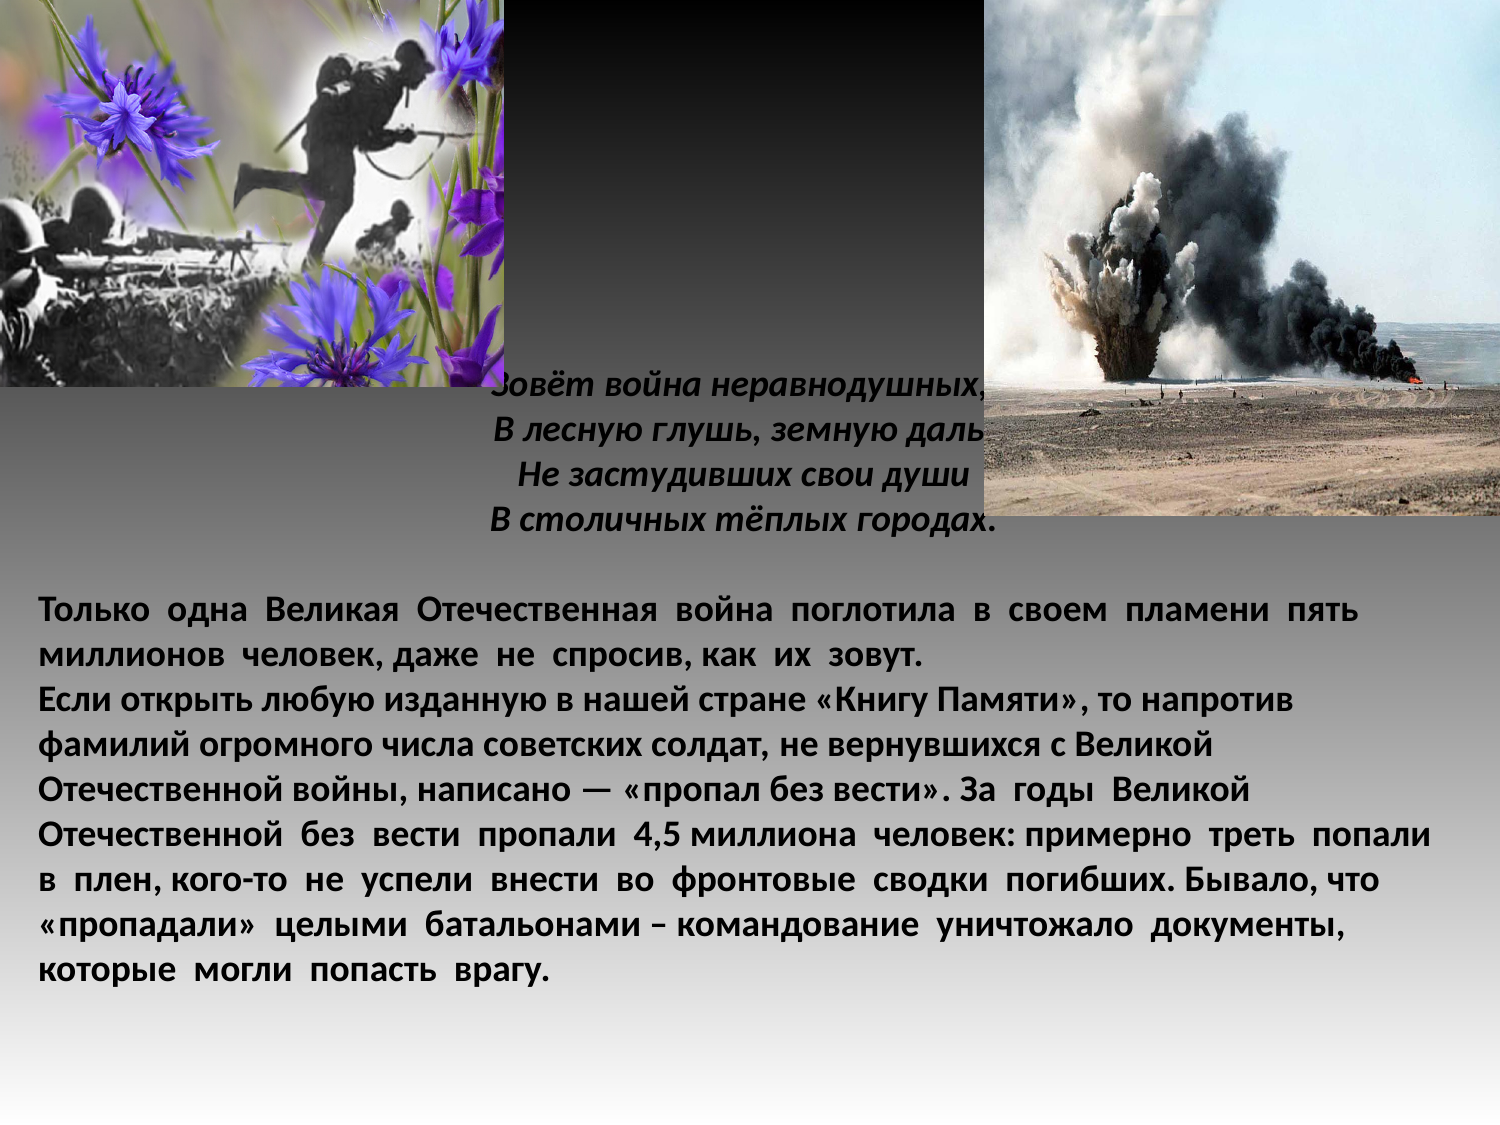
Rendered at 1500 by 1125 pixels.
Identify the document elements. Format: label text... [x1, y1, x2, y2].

picture [0, 0, 504, 387]
picture [984, 0, 1500, 516]
text_box Зовёт война неравнодушных, В лесную глушь, земную даль, Не застудивших свои души В столичных тёплых городах. Только одна Великая Отечественная война поглотила в своем пламени пять миллионов человек, даже не спросив, как их зовут. Если открыть любую изданную в нашей стране «Книгу Памяти», то напротив фамилий огромного числа советских солдат, не вернувшихся с Великой Отечественной войны, написано — «пропал без вести». За годы Великой Отечественной без вести пропали 4,5 миллиона человек: примерно треть попали в плен, кого-то не успели внести во фронтовые сводки погибших. Бывало, что «пропадали» целыми батальонами – командование уничтожало документы, которые могли попасть врагу. [23, 351, 1465, 1042]
